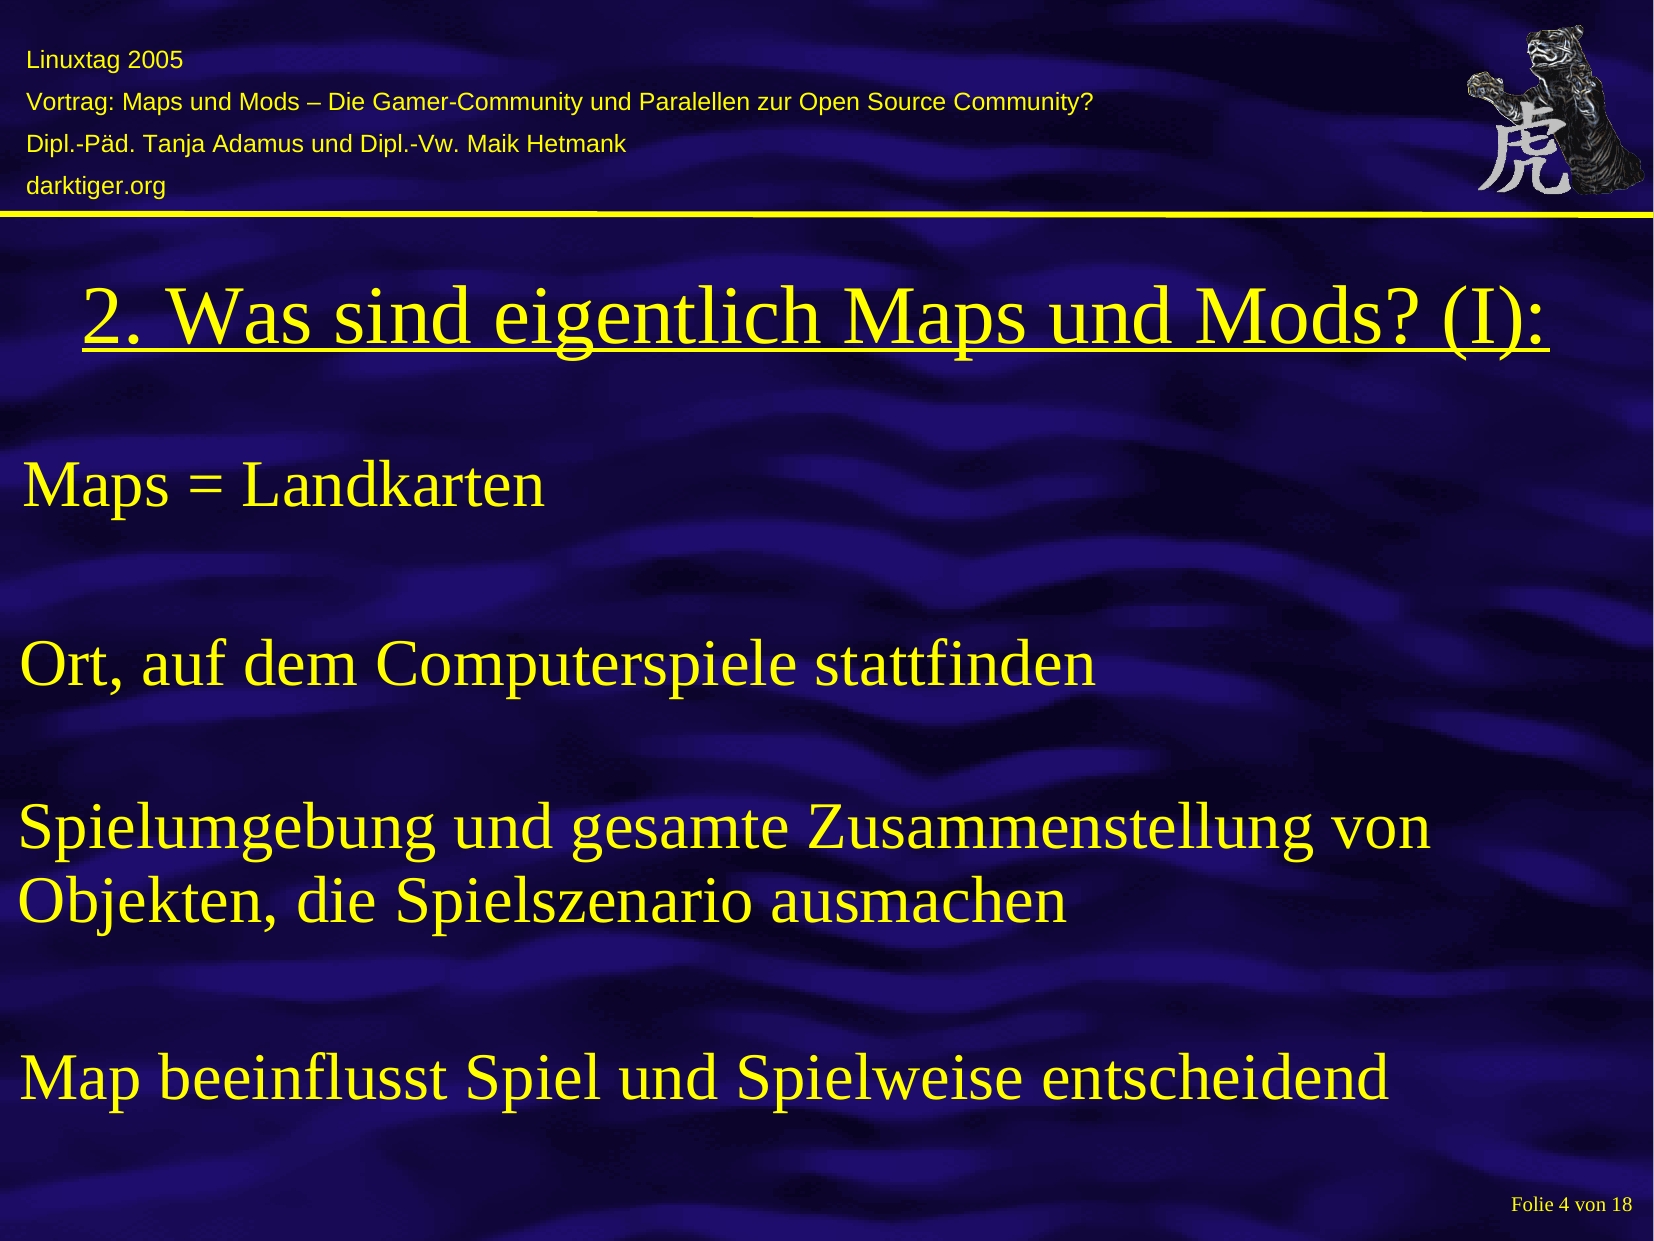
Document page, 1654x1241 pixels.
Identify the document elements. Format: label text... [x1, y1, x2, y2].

text_box Maps = Landkarten [22, 446, 1638, 601]
text_box Folie 4 von 18 [1510, 1193, 1633, 1217]
text_box Linuxtag 2005 Vortrag: Maps und Mods – Die Gamer-Community und Paralellen zur Open Source Community? Dipl.-Päd. Tanja Adamus und Dipl.-Vw. Maik Hetmank darktiger.org [26, 31, 1097, 186]
picture [0, 217, 1654, 1241]
text_box Ort, auf dem Computerspiele stattfinden [19, 626, 1619, 726]
text_box 2. Was sind eigentlich Maps und Mods? (I): [81, 268, 1551, 362]
text_box Map beeinflusst Spiel und Spielweise entscheidend [19, 1040, 1393, 1115]
picture [0, 0, 1654, 211]
text_box Spielumgebung und gesamte Zusammenstellung von Objekten, die Spielszenario ausmachen [18, 789, 1576, 938]
